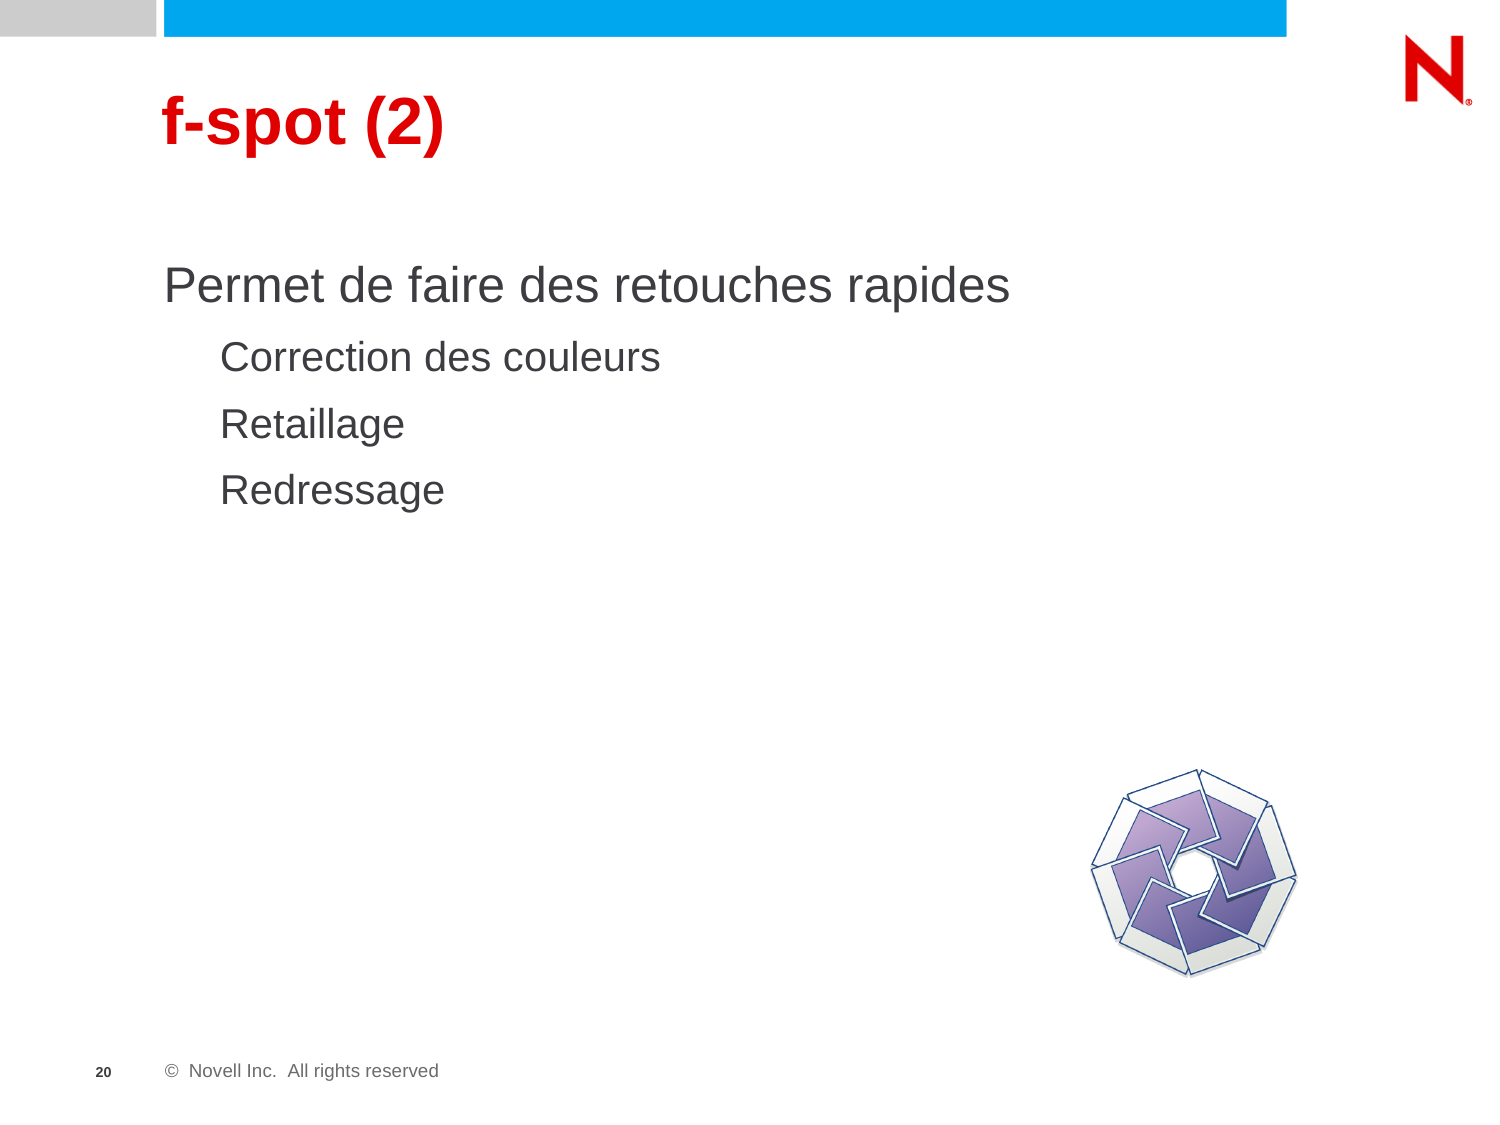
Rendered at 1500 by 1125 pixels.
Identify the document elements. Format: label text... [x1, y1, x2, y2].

picture [1090, 769, 1298, 978]
title f-spot (2) [161, 41, 1383, 205]
picture [1403, 32, 1473, 107]
list Permet de faire des retouches rapides Correction des couleurs Retaillage Redressage [163, 254, 1404, 986]
